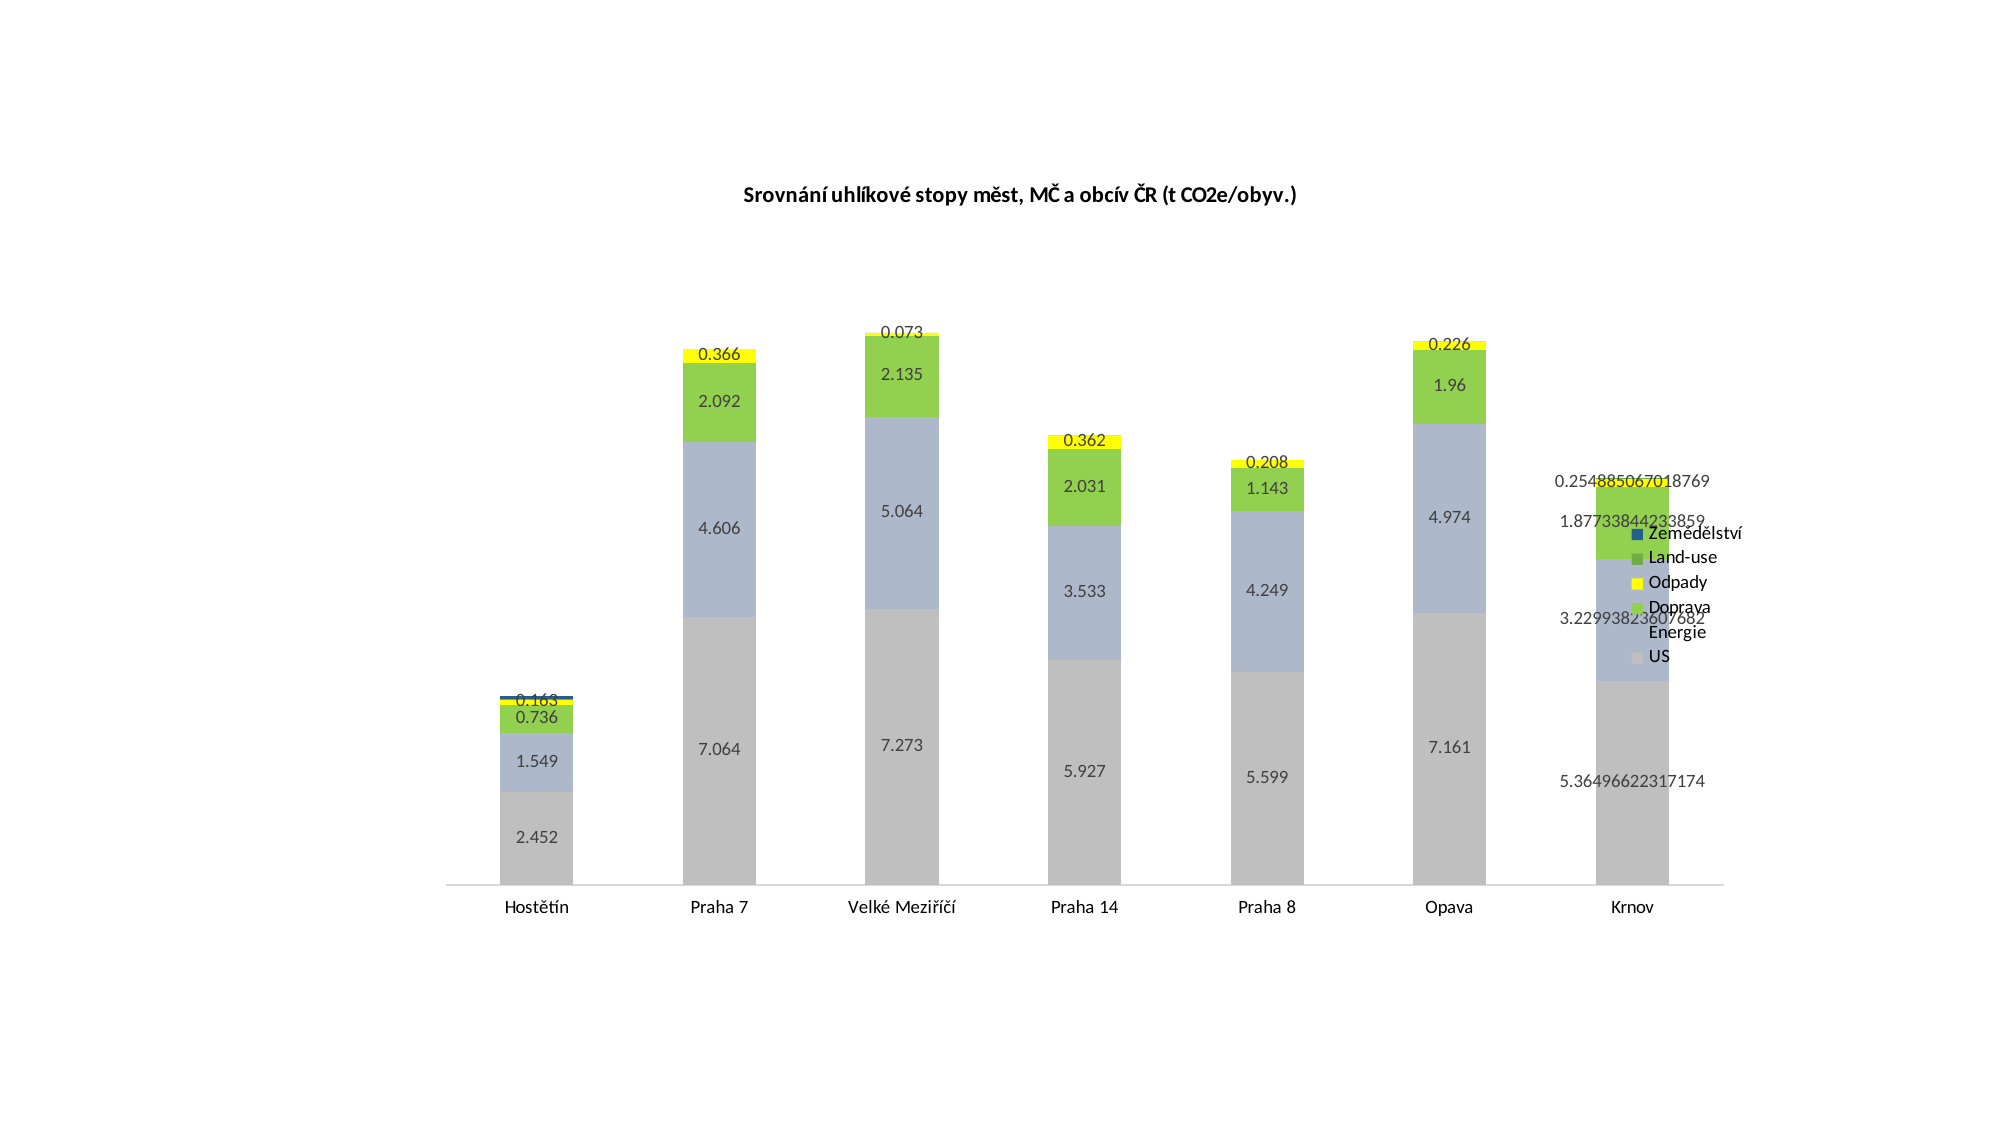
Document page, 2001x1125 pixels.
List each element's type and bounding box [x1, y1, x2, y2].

chart [307, 153, 1762, 1040]
